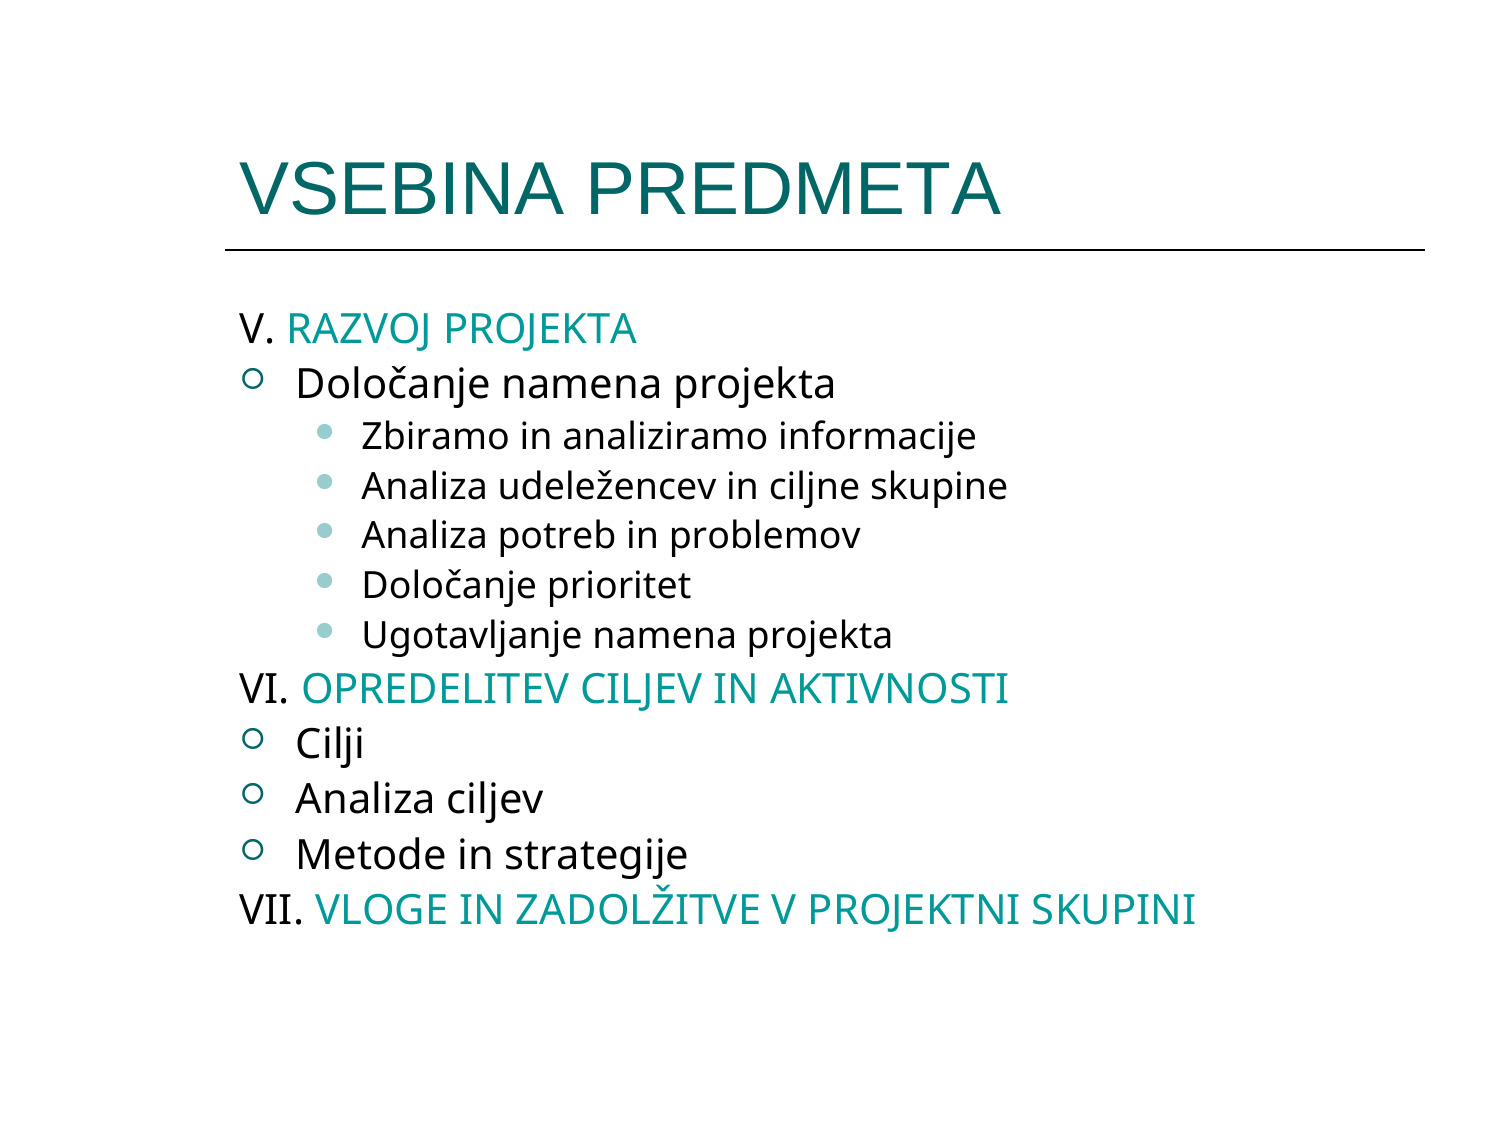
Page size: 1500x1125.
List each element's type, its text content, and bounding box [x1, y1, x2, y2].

title VSEBINA PREDMETA [224, 49, 1425, 237]
list V. RAZVOJ PROJEKTA Določanje namena projekta Zbiramo in analiziramo informacije Analiza udeležencev in ciljne skupine Analiza potreb in problemov Določanje prioritet Ugotavljanje namena projekta VI. OPREDELITEV CILJEV IN AKTIVNOSTI Cilji Analiza ciljev Metode in strategije VII. VLOGE IN ZADOLŽITVE V PROJEKTNI SKUPINI [224, 299, 1425, 997]
